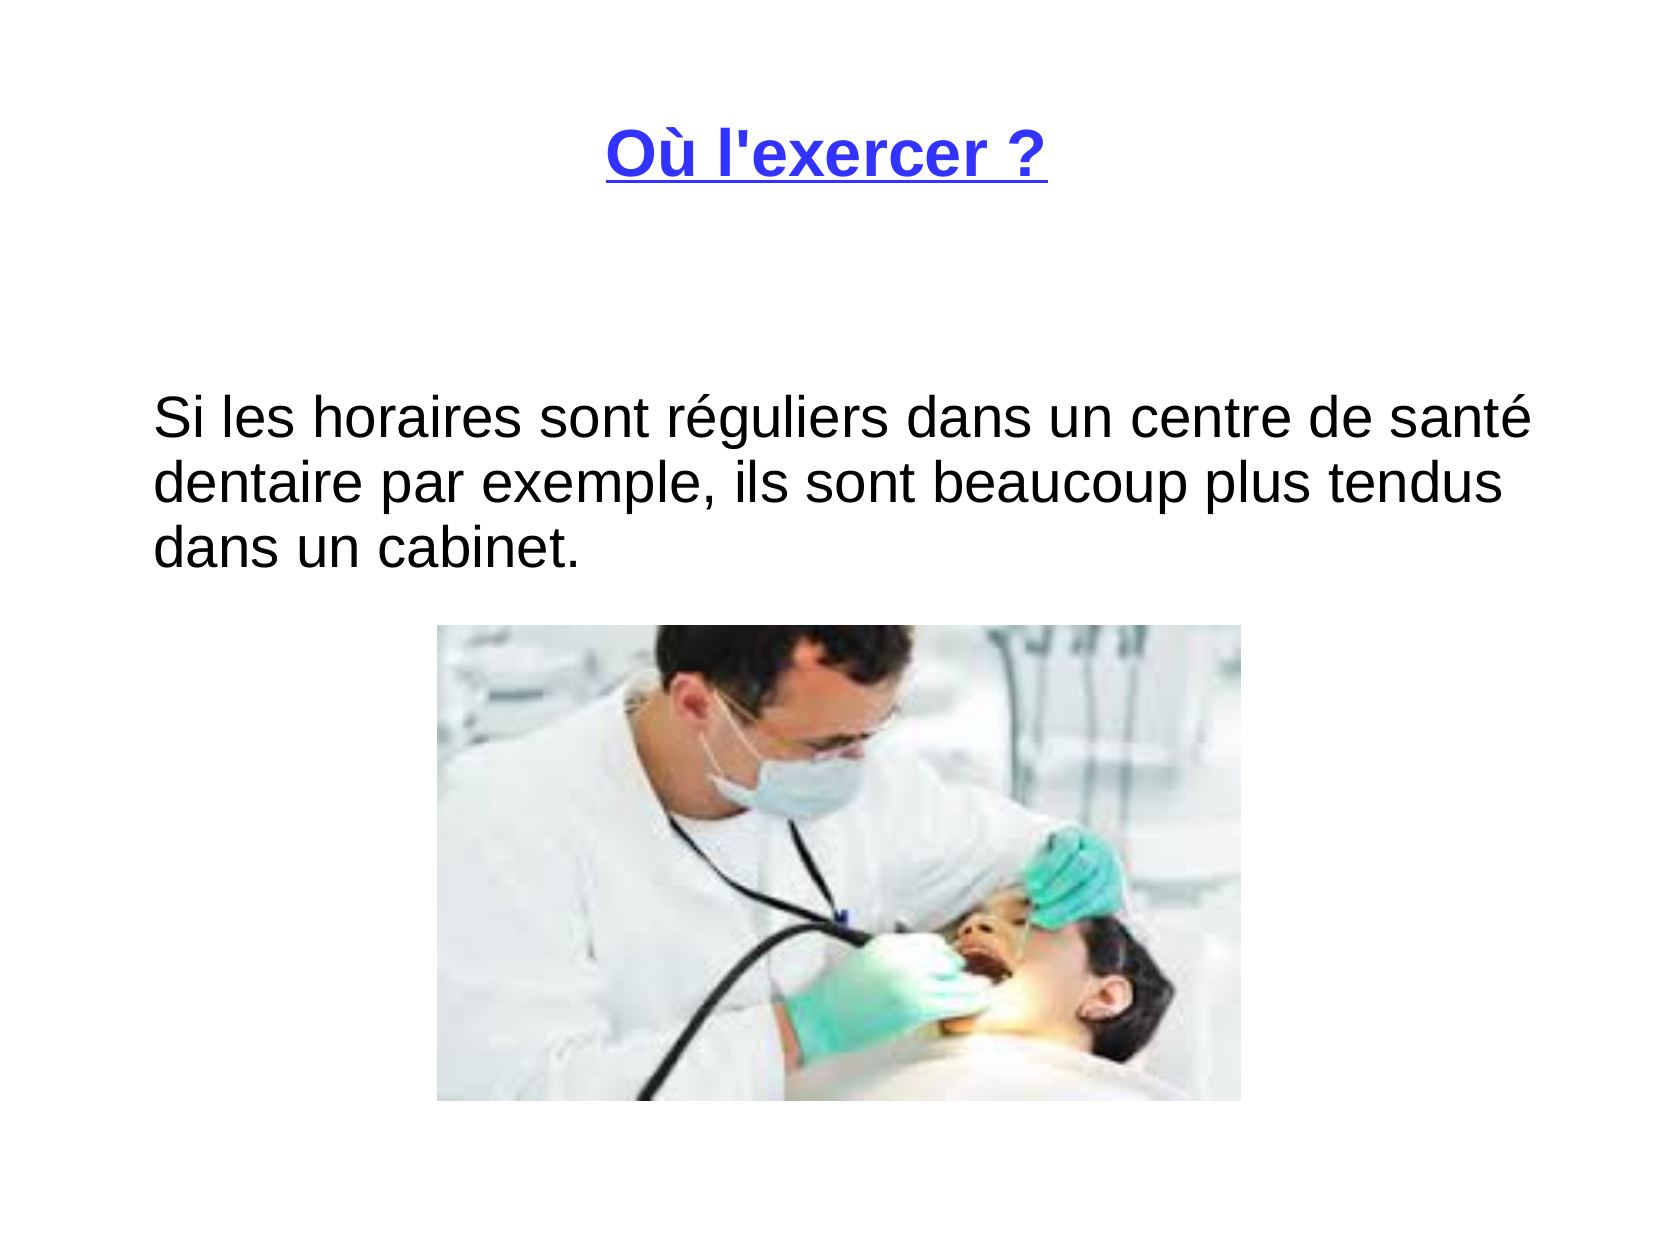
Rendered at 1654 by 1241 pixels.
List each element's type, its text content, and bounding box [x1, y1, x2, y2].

picture [437, 625, 1241, 1101]
title Où l'exercer ? [82, 49, 1571, 257]
list Si les horaires sont réguliers dans un centre de santé dentaire par exemple, ils sont beaucoup plus tendus dans un cabinet. [82, 290, 1571, 1109]
